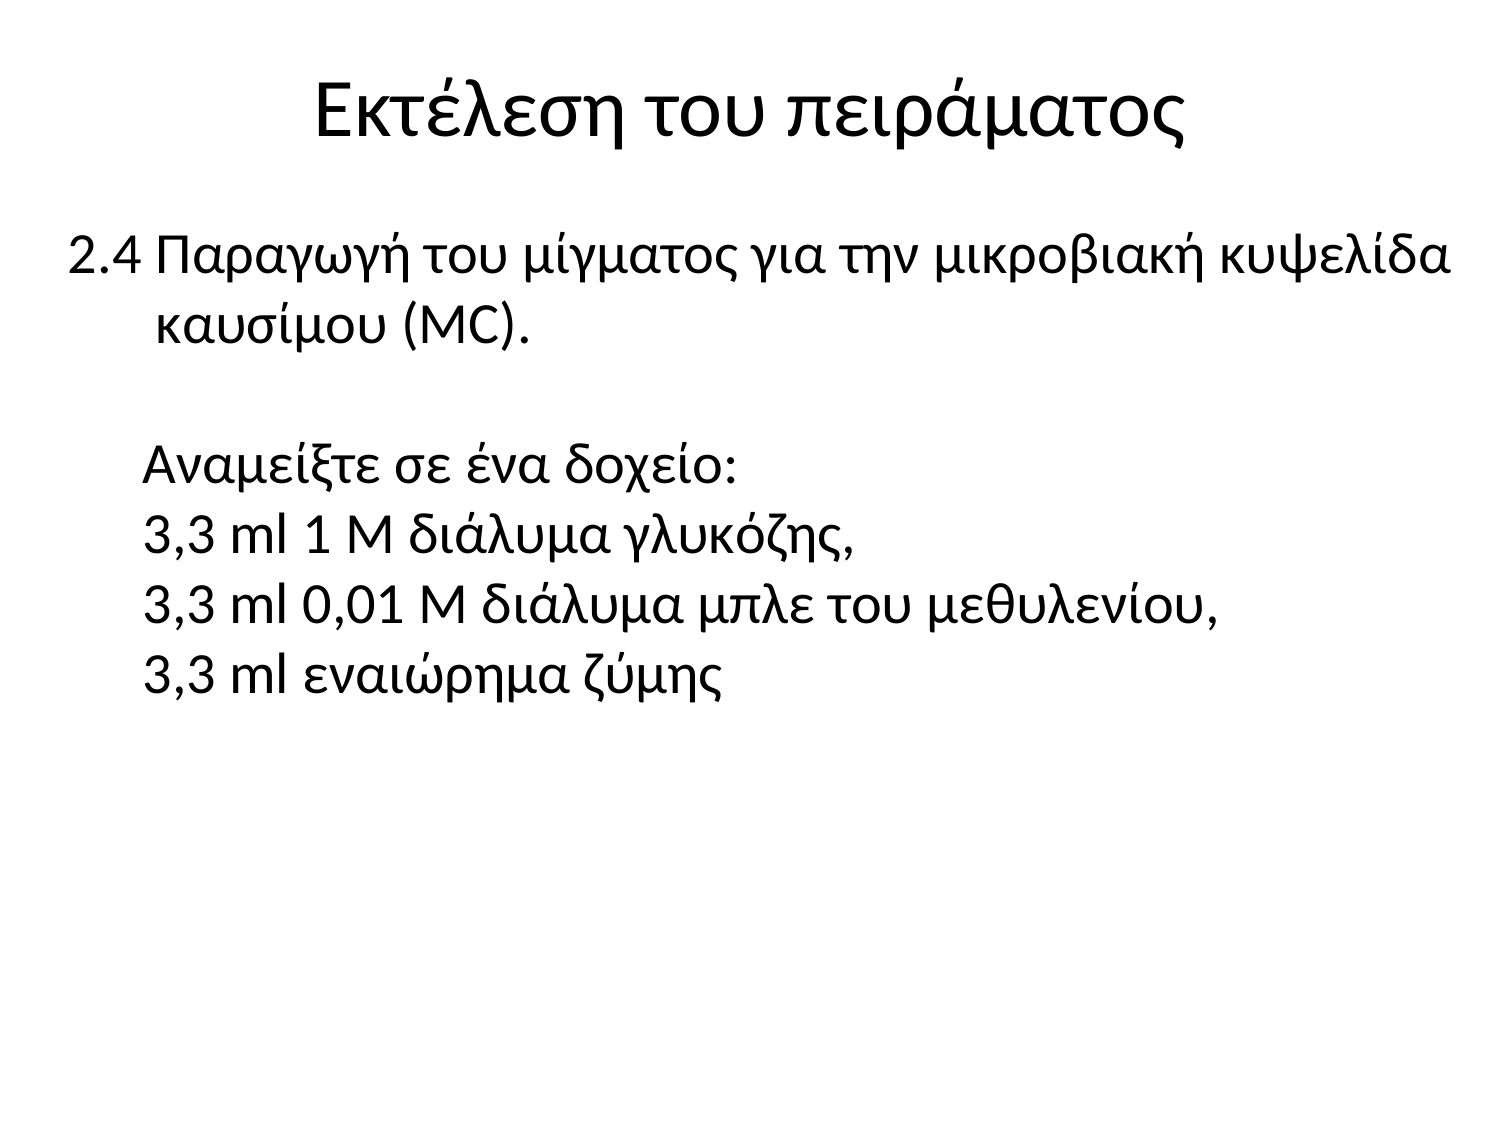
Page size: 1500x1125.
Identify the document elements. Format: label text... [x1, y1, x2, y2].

title Εκτέλεση του πειράματος [75, 45, 1426, 161]
text_box 2.4 Παραγωγή του μίγματος για την μικροβιακή κυψελίδα καυσίμου (MC). Αναμείξτε σε ένα δοχείο: 3,3 ml 1 M διάλυμα γλυκόζης, 3,3 ml 0,01 M διάλυμα μπλε του μεθυλενίου, 3,3 ml εναιώρημα ζύμης [53, 207, 1500, 784]
